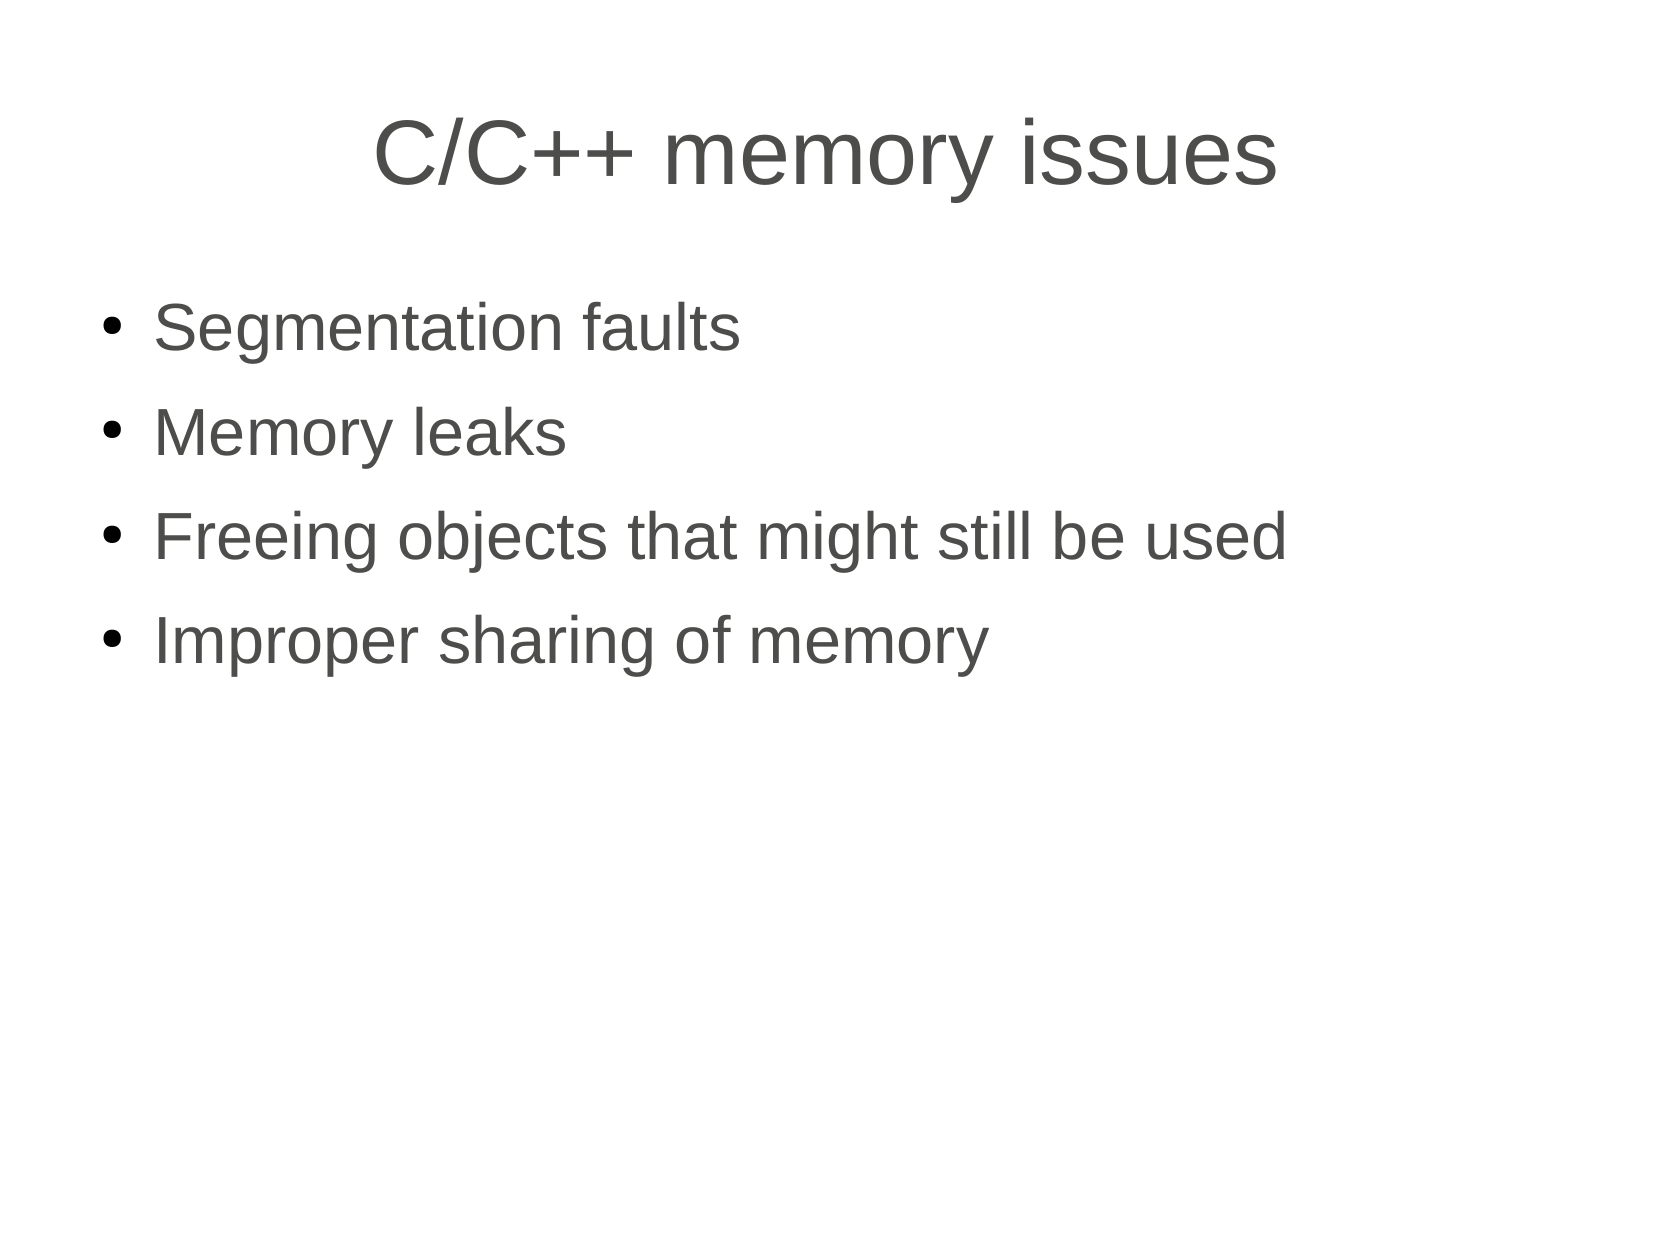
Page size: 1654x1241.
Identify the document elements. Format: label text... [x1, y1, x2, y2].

list Segmentation faults Memory leaks Freeing objects that might still be used Improper sharing of memory [82, 290, 1571, 1010]
title C/C++ memory issues [82, 49, 1571, 257]
